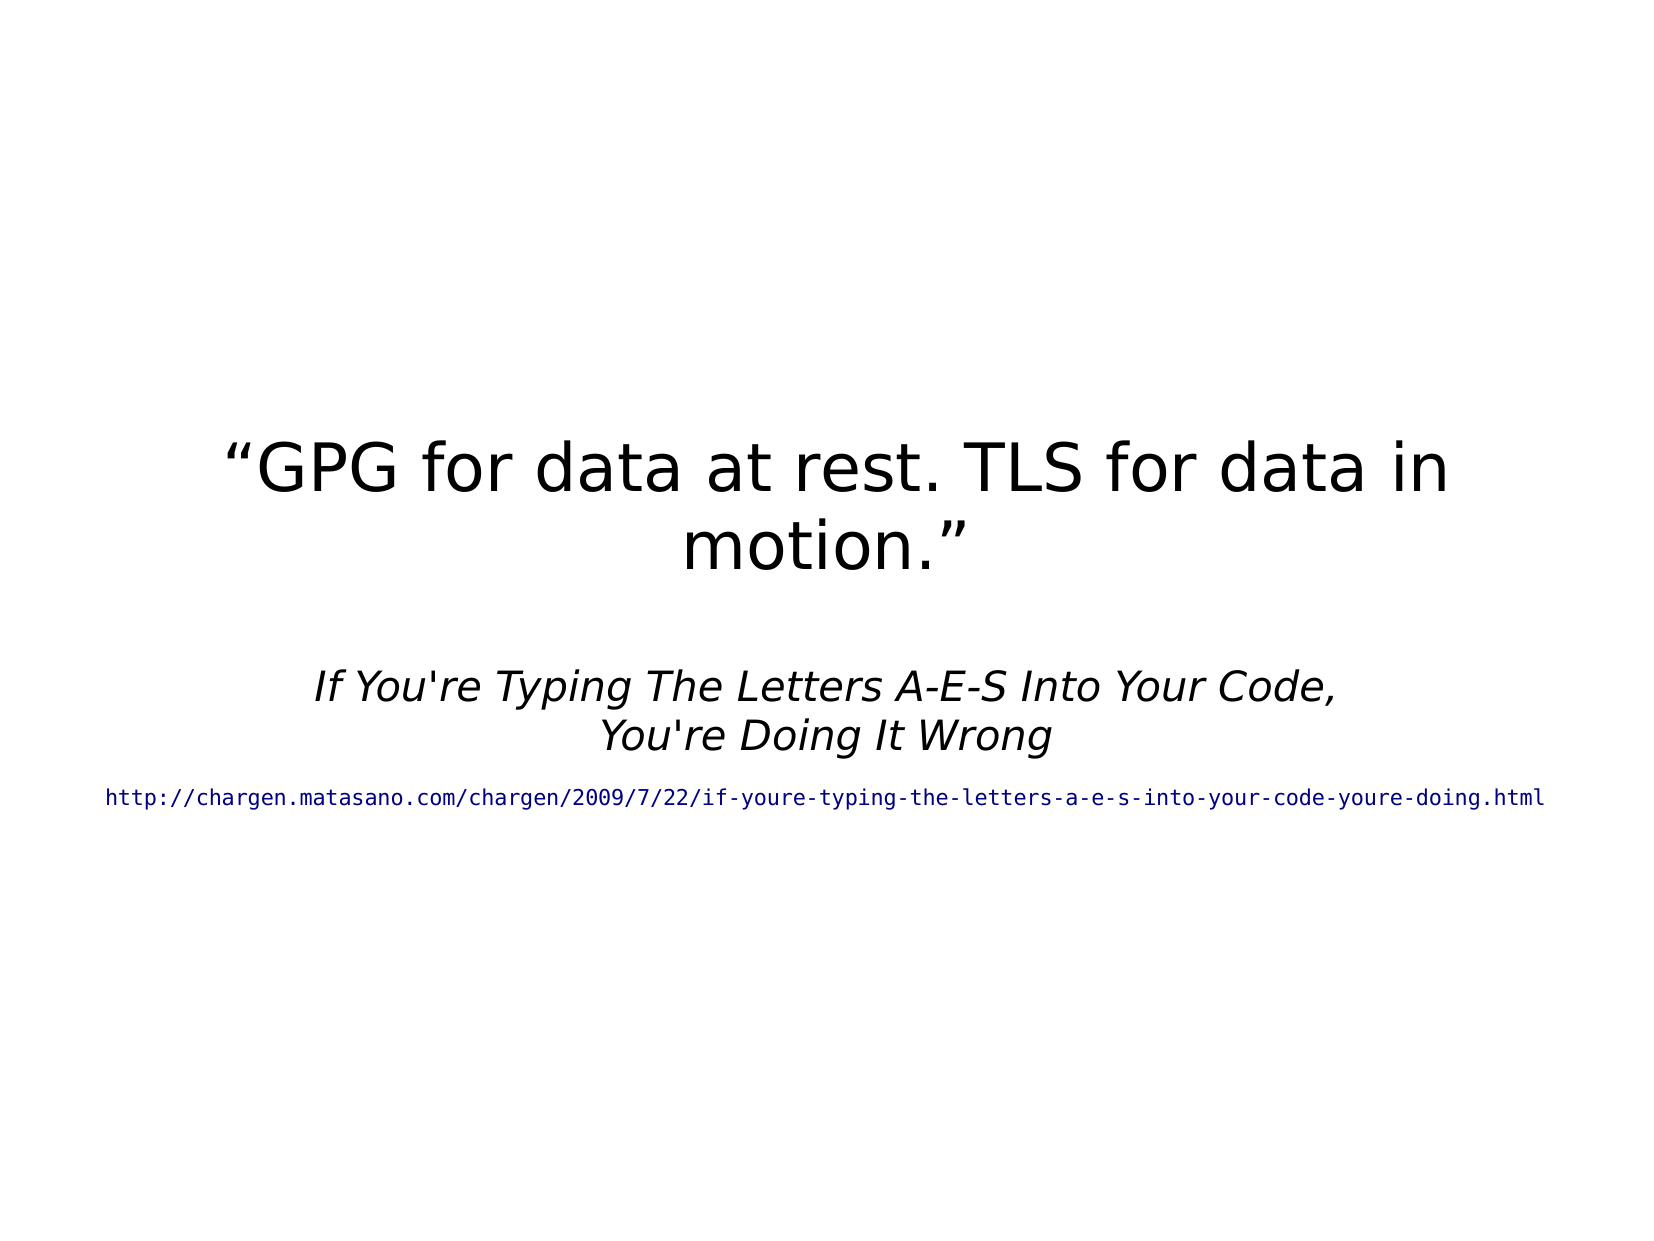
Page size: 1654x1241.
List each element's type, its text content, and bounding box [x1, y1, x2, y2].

subtitle “GPG for data at rest. TLS for data in motion.” If You're Typing The Letters A-E-S Into Your Code, You're Doing It Wrong http://chargen.matasano.com/chargen/2009/7/22/if-youre-typing-the-letters-a-e-s-into-your-code-youre-doing.html [82, 140, 1571, 1101]
